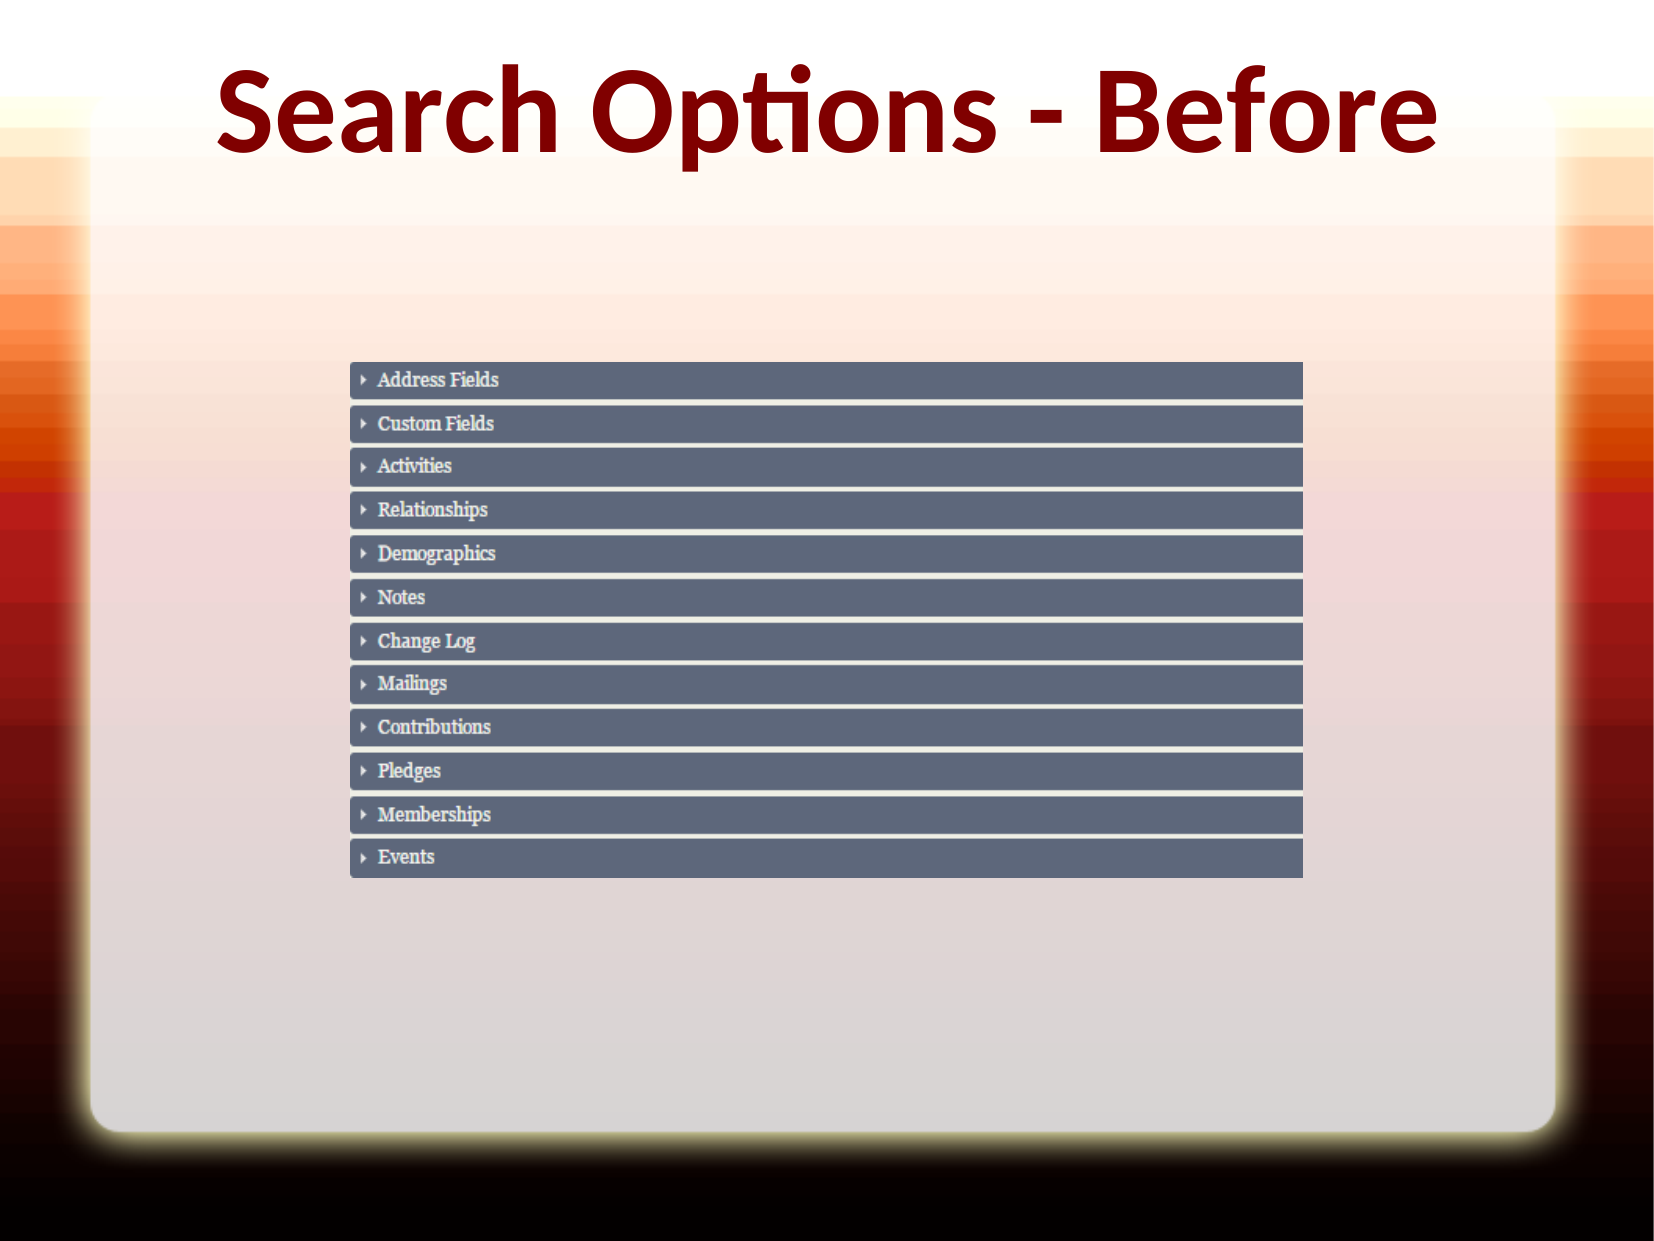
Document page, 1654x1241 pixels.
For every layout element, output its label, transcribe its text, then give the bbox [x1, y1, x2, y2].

title Search Options - Before [120, 17, 1538, 226]
picture [0, 0, 1654, 1241]
